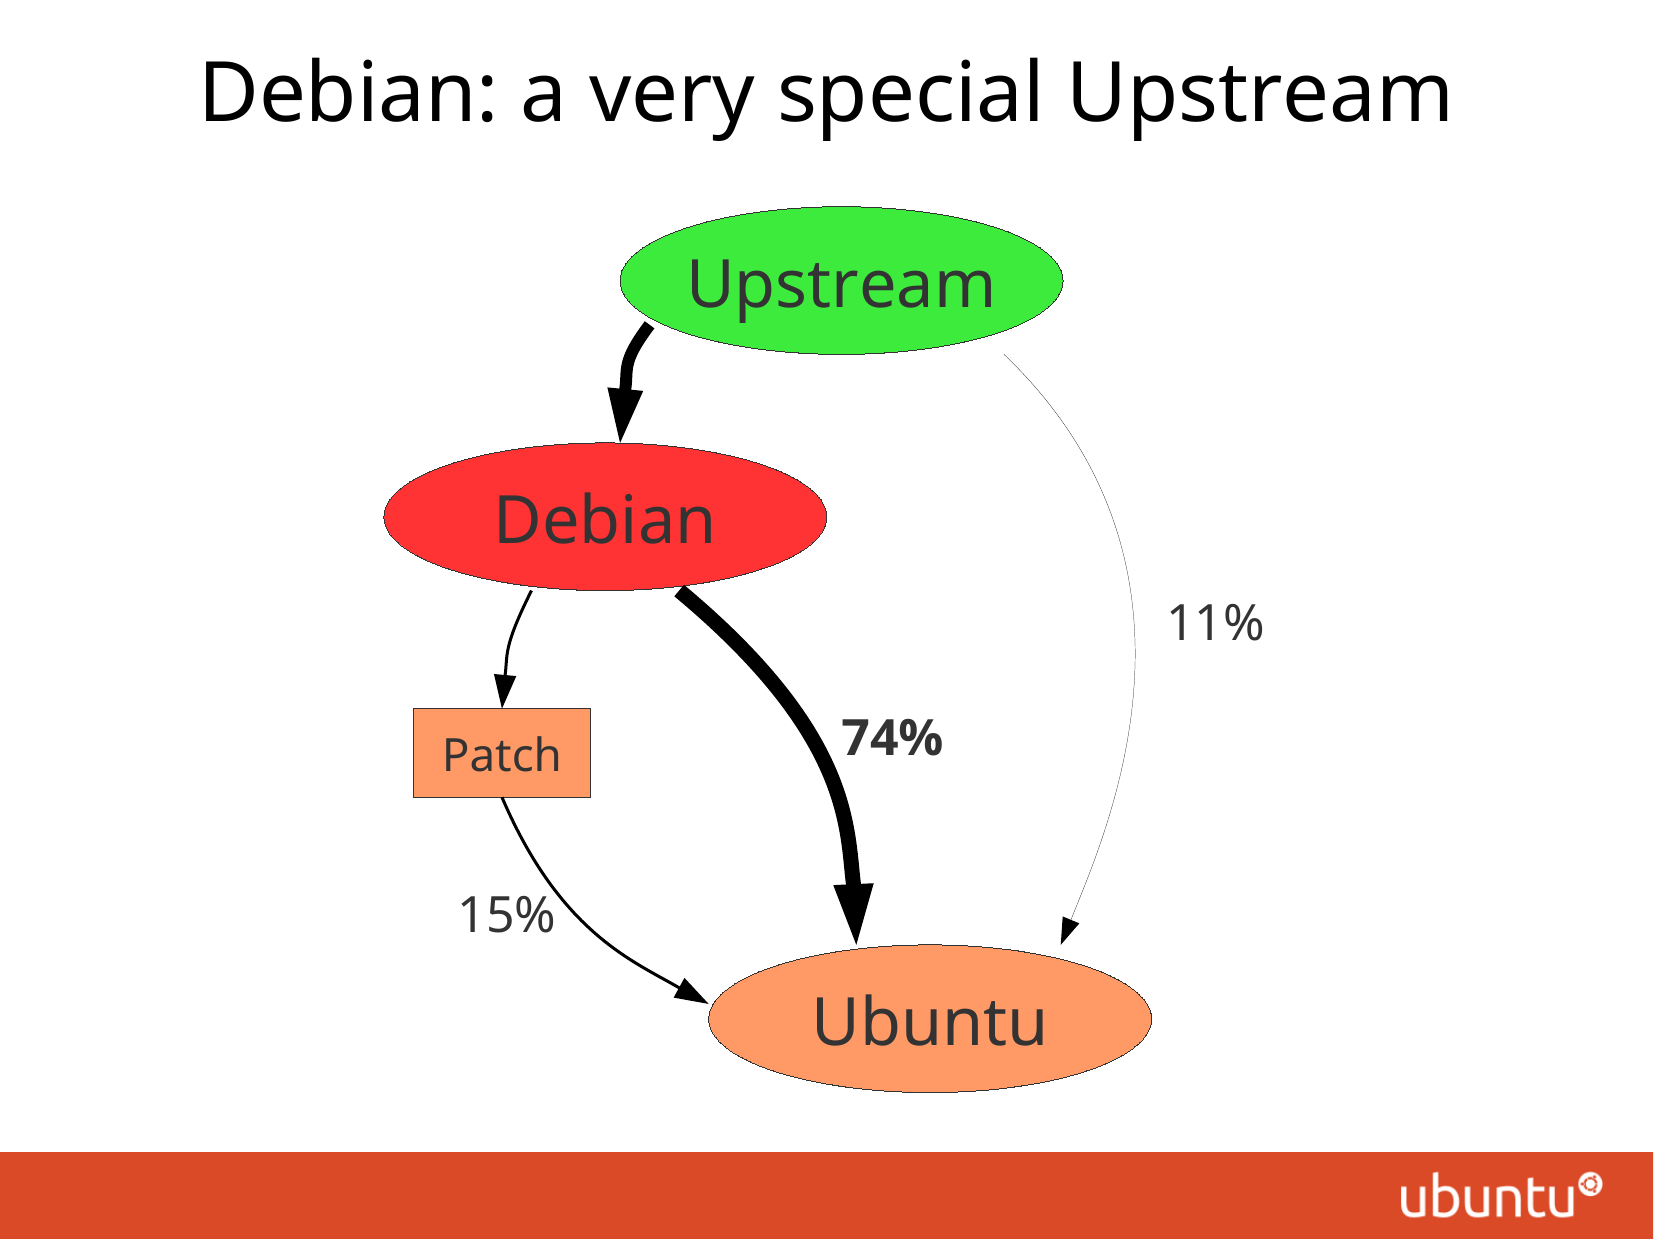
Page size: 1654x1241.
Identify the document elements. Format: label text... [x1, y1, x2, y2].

text_box 11% [1151, 582, 1300, 658]
text_box Patch [413, 708, 591, 798]
text_box Debian: a very special Upstream [214, 68, 246, 115]
picture [0, 1152, 1654, 1239]
text_box Upstream [620, 206, 1064, 355]
text_box 15% [442, 875, 591, 950]
text_box Debian [383, 442, 827, 591]
text_box Debian: a very special Upstream [206, 29, 1447, 148]
text_box Ubuntu [708, 944, 1152, 1093]
text_box 74% [826, 697, 975, 773]
